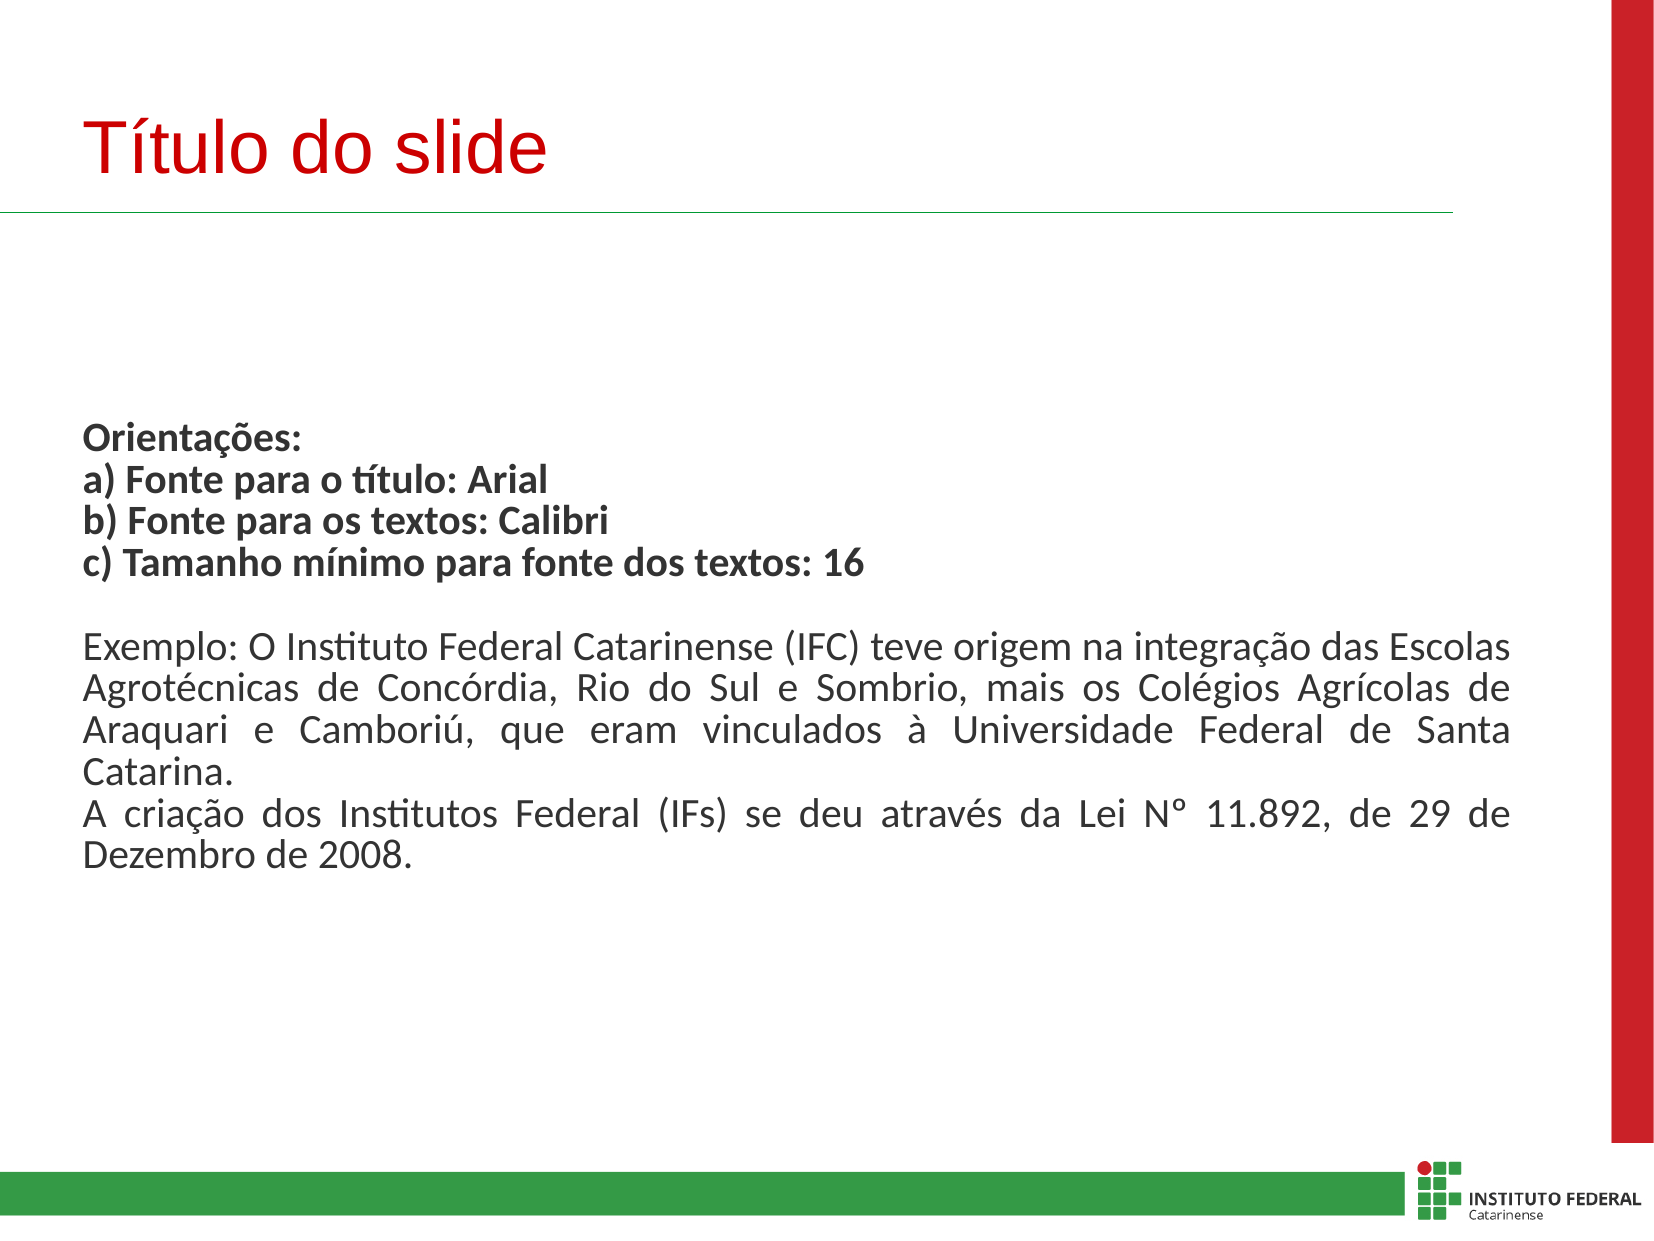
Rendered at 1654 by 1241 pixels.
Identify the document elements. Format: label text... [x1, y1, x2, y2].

title Título do slide [82, 70, 1571, 225]
picture [0, 0, 1654, 1241]
subtitle Orientações: a) Fonte para o título: Arial b) Fonte para os textos: Calibri c) Tamanho mínimo para fonte dos textos: 16 Exemplo: O Instituto Federal Catarinense (IFC) teve origem na integração das Escolas Agrotécnicas de Concórdia, Rio do Sul e Sombrio, mais os Colégios Agrícolas de Araquari e Camboriú, que eram vinculados à Universidade Federal de Santa Catarina. A criação dos Institutos Federal (IFs) se deu através da Lei Nº 11.892, de 29 de Dezembro de 2008. [82, 290, 1512, 1010]
